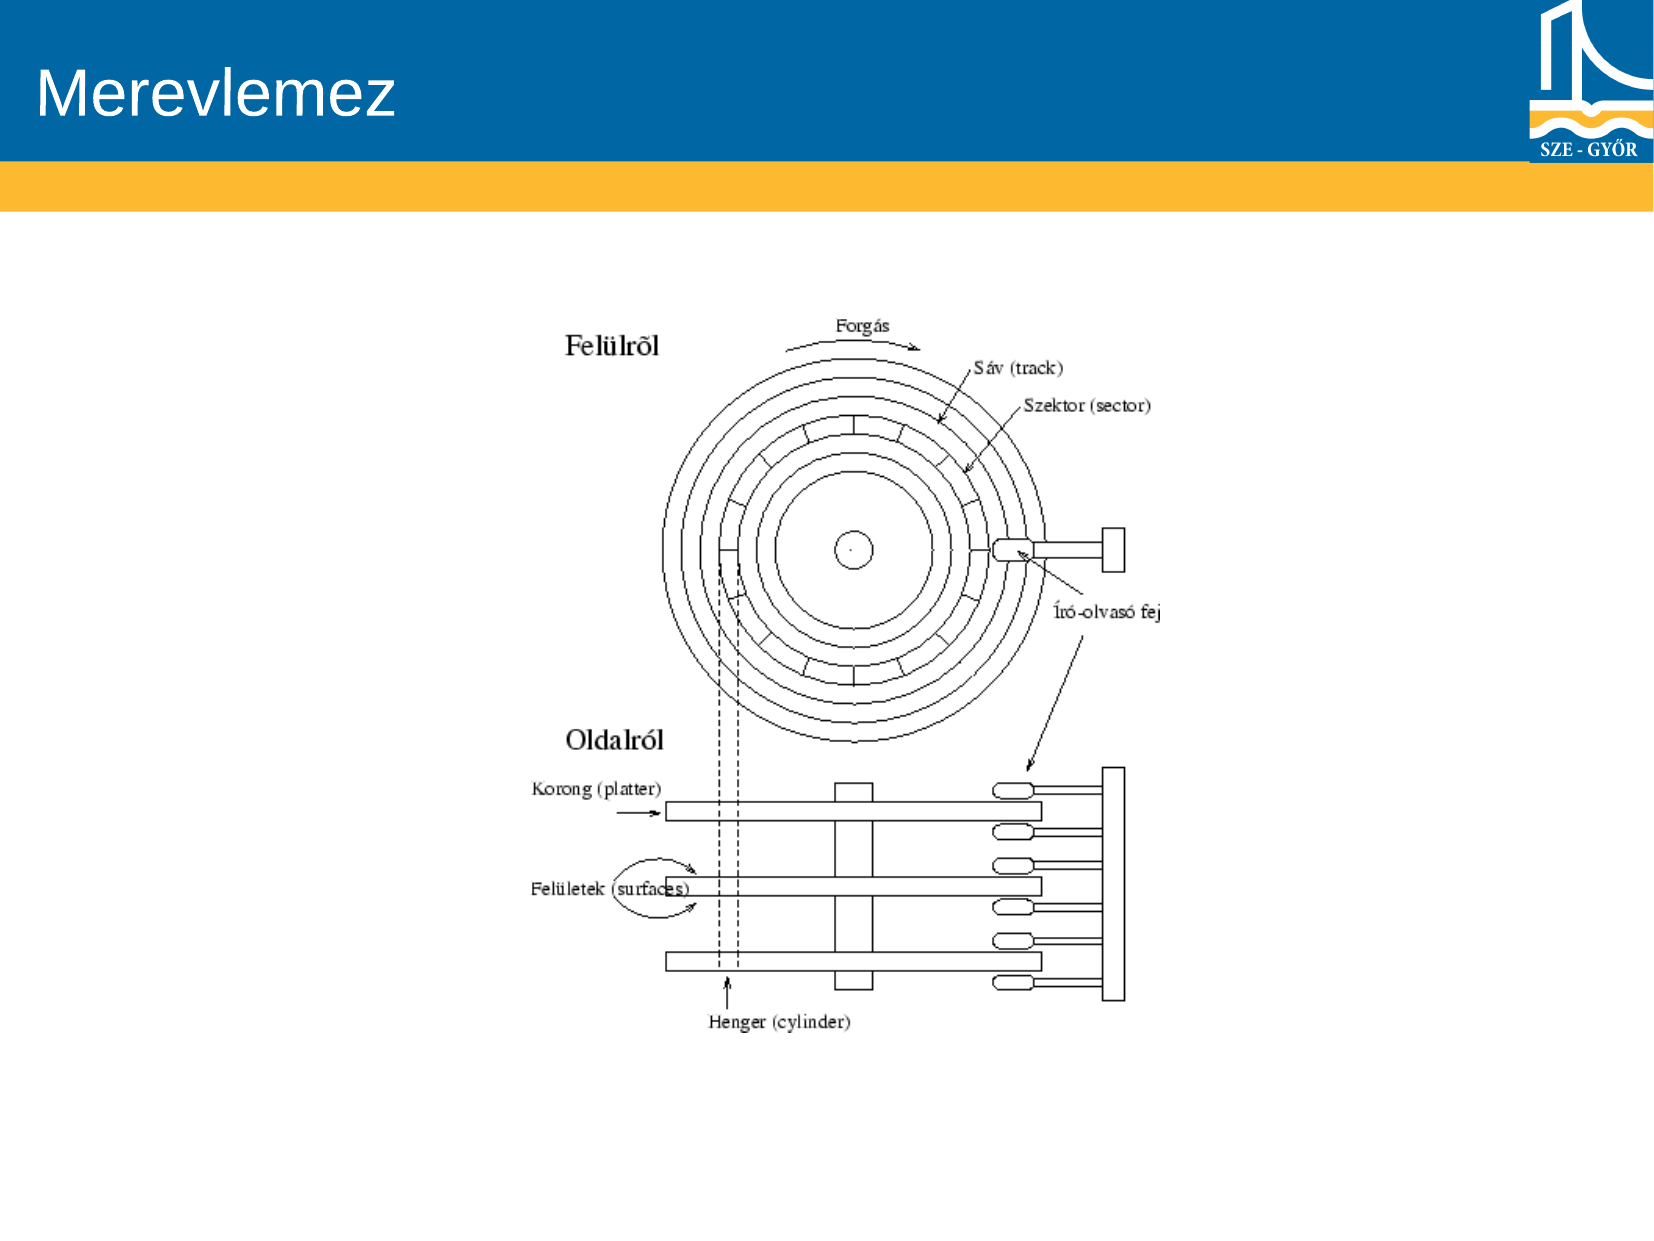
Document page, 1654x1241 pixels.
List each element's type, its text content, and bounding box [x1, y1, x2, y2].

picture [1529, 0, 1654, 163]
text_box Merevlemez [34, 48, 1524, 144]
picture [531, 318, 1160, 1033]
